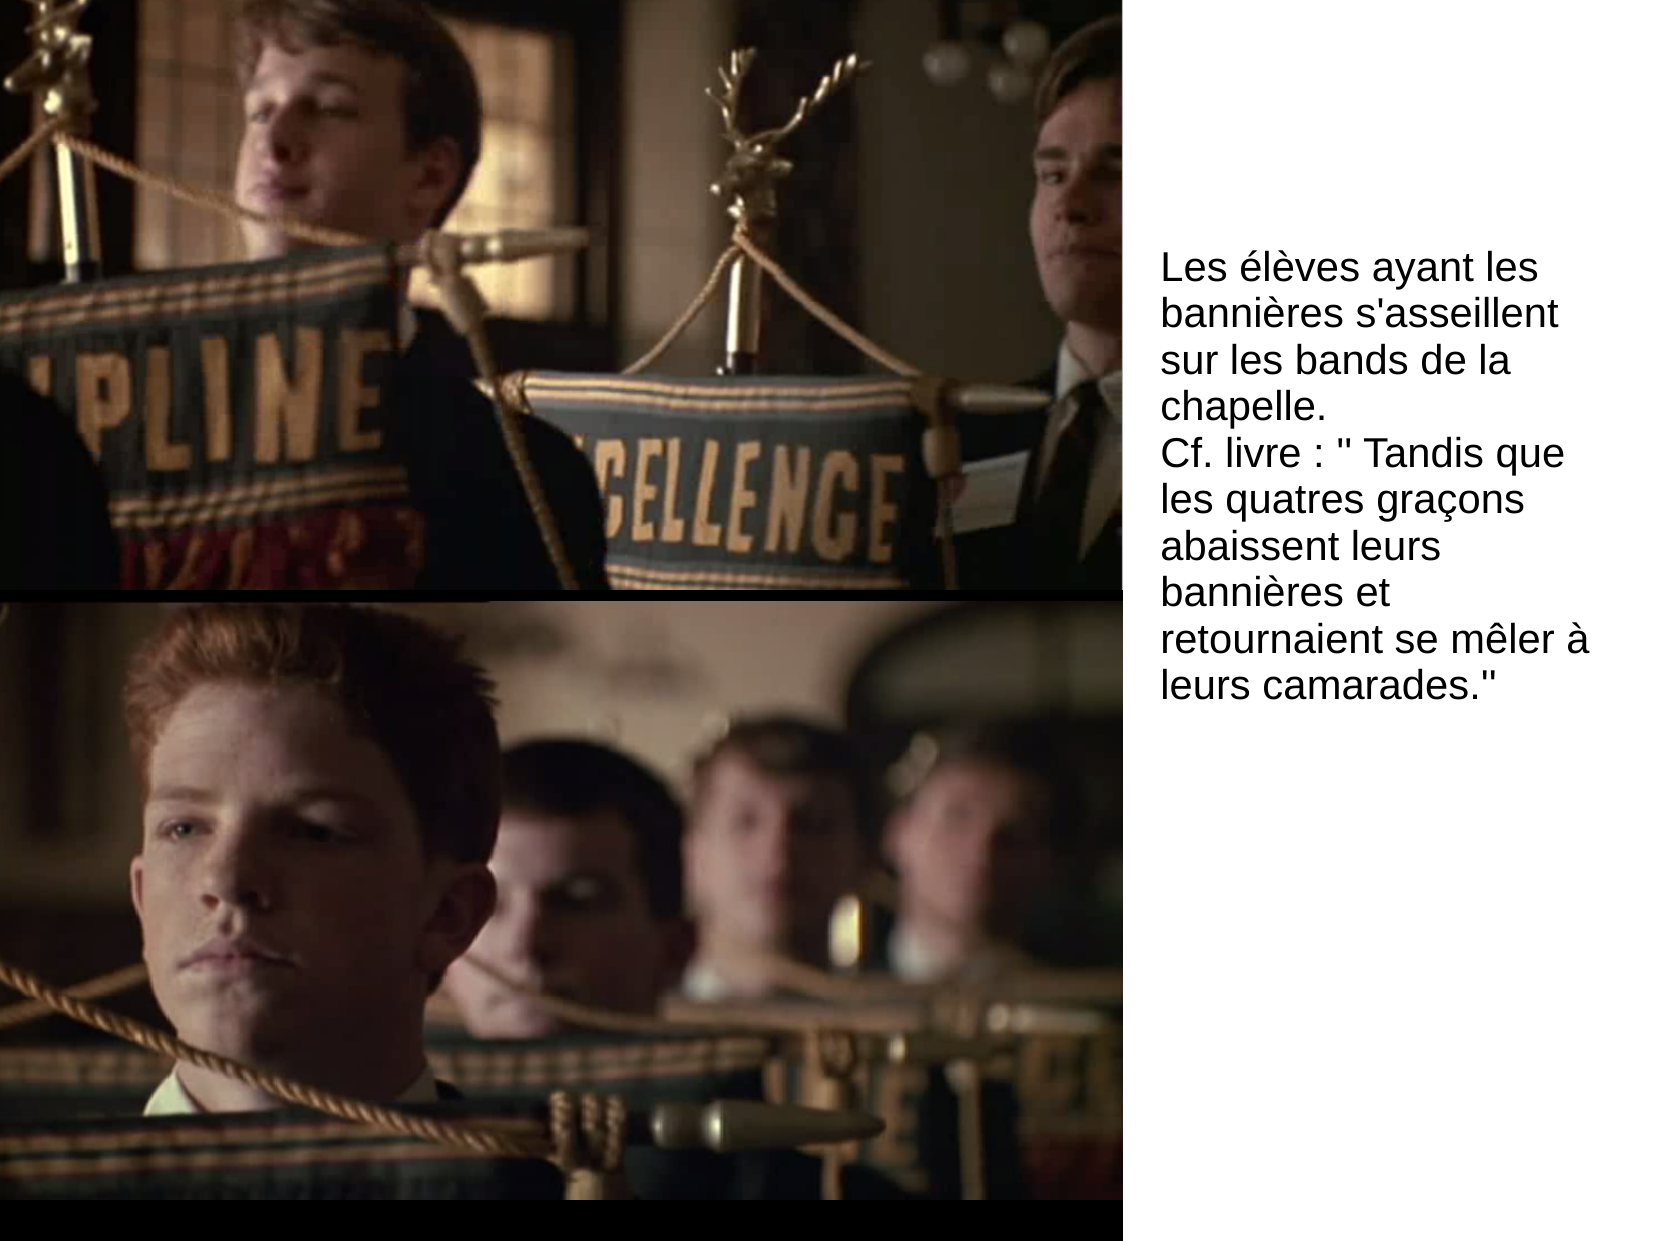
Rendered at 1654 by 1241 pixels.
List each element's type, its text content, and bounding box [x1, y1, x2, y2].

text_box Les élèves ayant les bannières s'asseillent sur les bands de la chapelle. Cf. livre : '' Tandis que les quatres graçons abaissent leurs bannières et retournaient se mêler à leurs camarades.'' [1145, 236, 1619, 736]
picture [0, 0, 1123, 1241]
